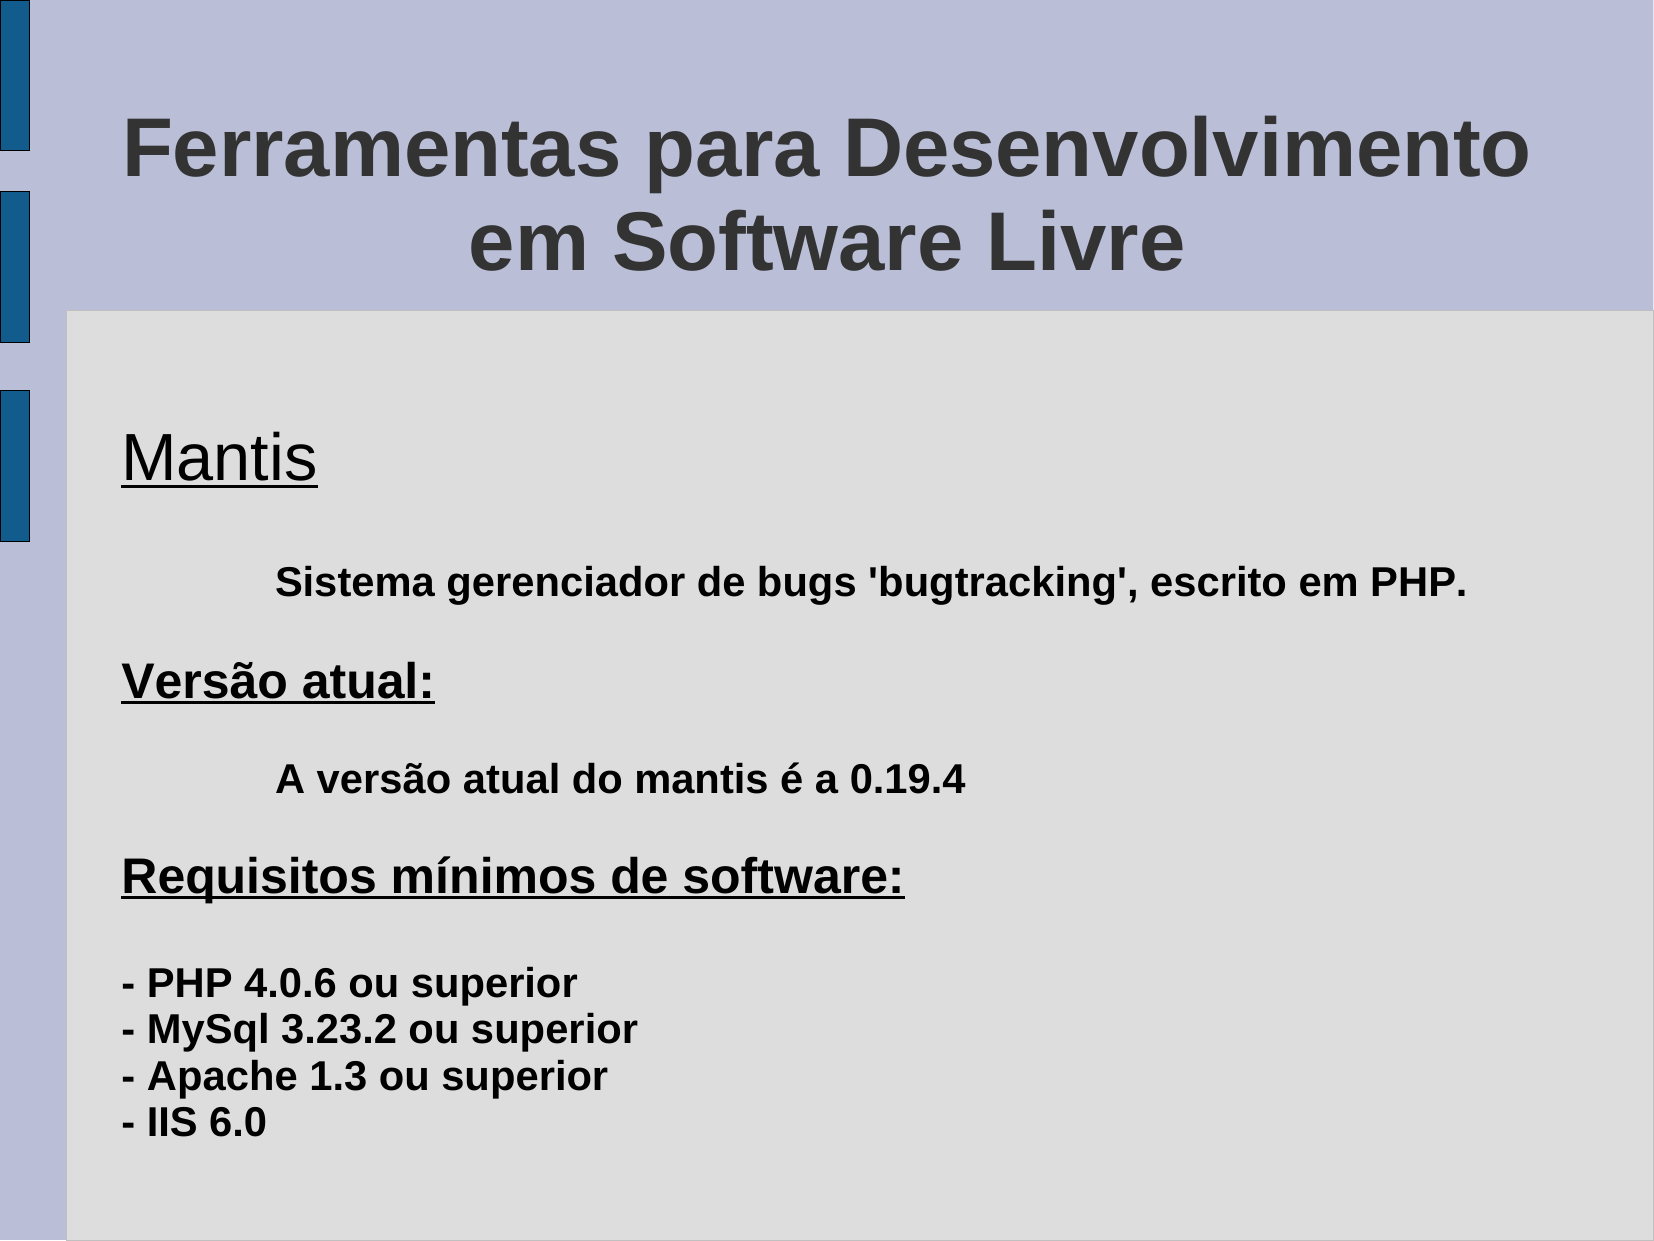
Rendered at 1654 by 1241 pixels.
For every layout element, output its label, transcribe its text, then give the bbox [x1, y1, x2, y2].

title Ferramentas para Desenvolvimento em Software Livre [121, 91, 1534, 299]
subtitle Mantis Sistema gerenciador de bugs 'bugtracking', escrito em PHP. Versão atual: A versão atual do mantis é a 0.19.4 Requisitos mínimos de software: - PHP 4.0.6 ou superior - MySql 3.23.2 ou superior - Apache 1.3 ou superior - IIS 6.0 [121, 324, 1534, 1241]
